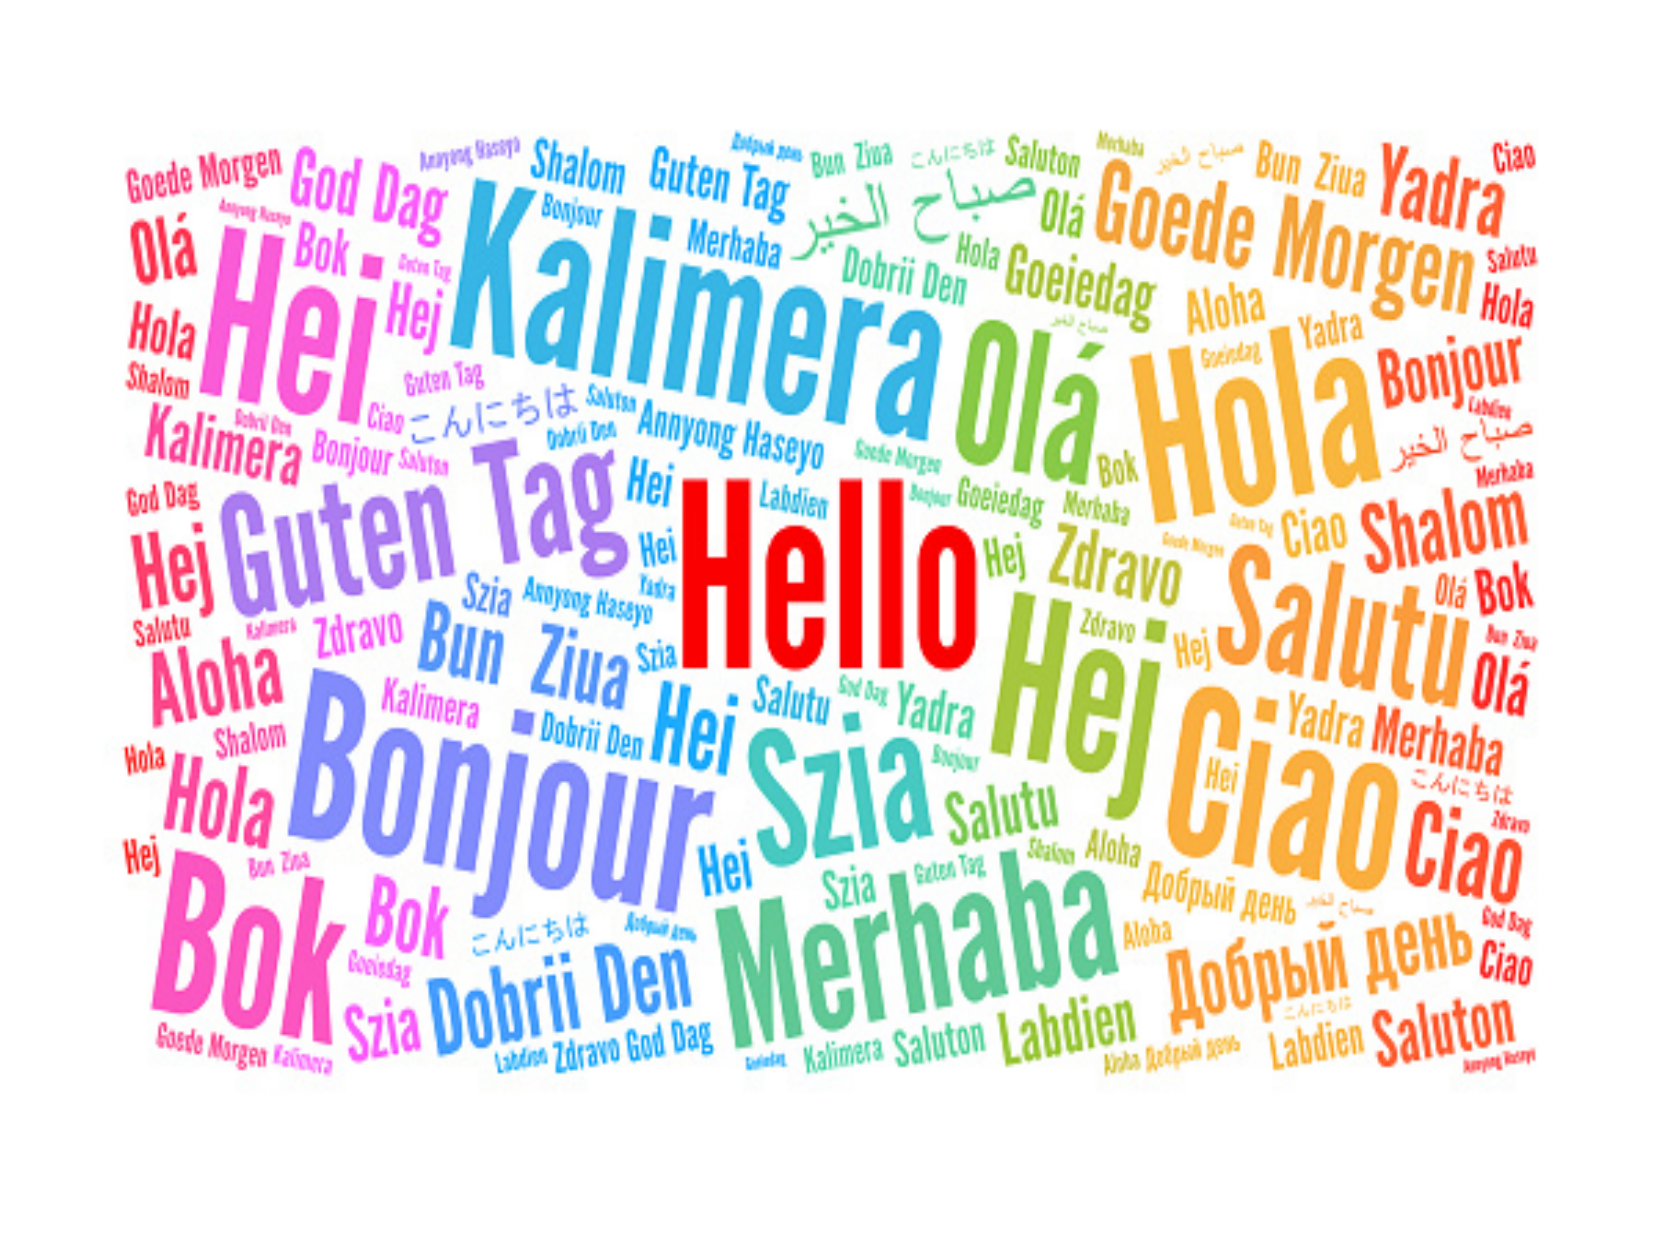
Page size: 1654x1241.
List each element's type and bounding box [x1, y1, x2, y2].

picture [82, 106, 1583, 1109]
